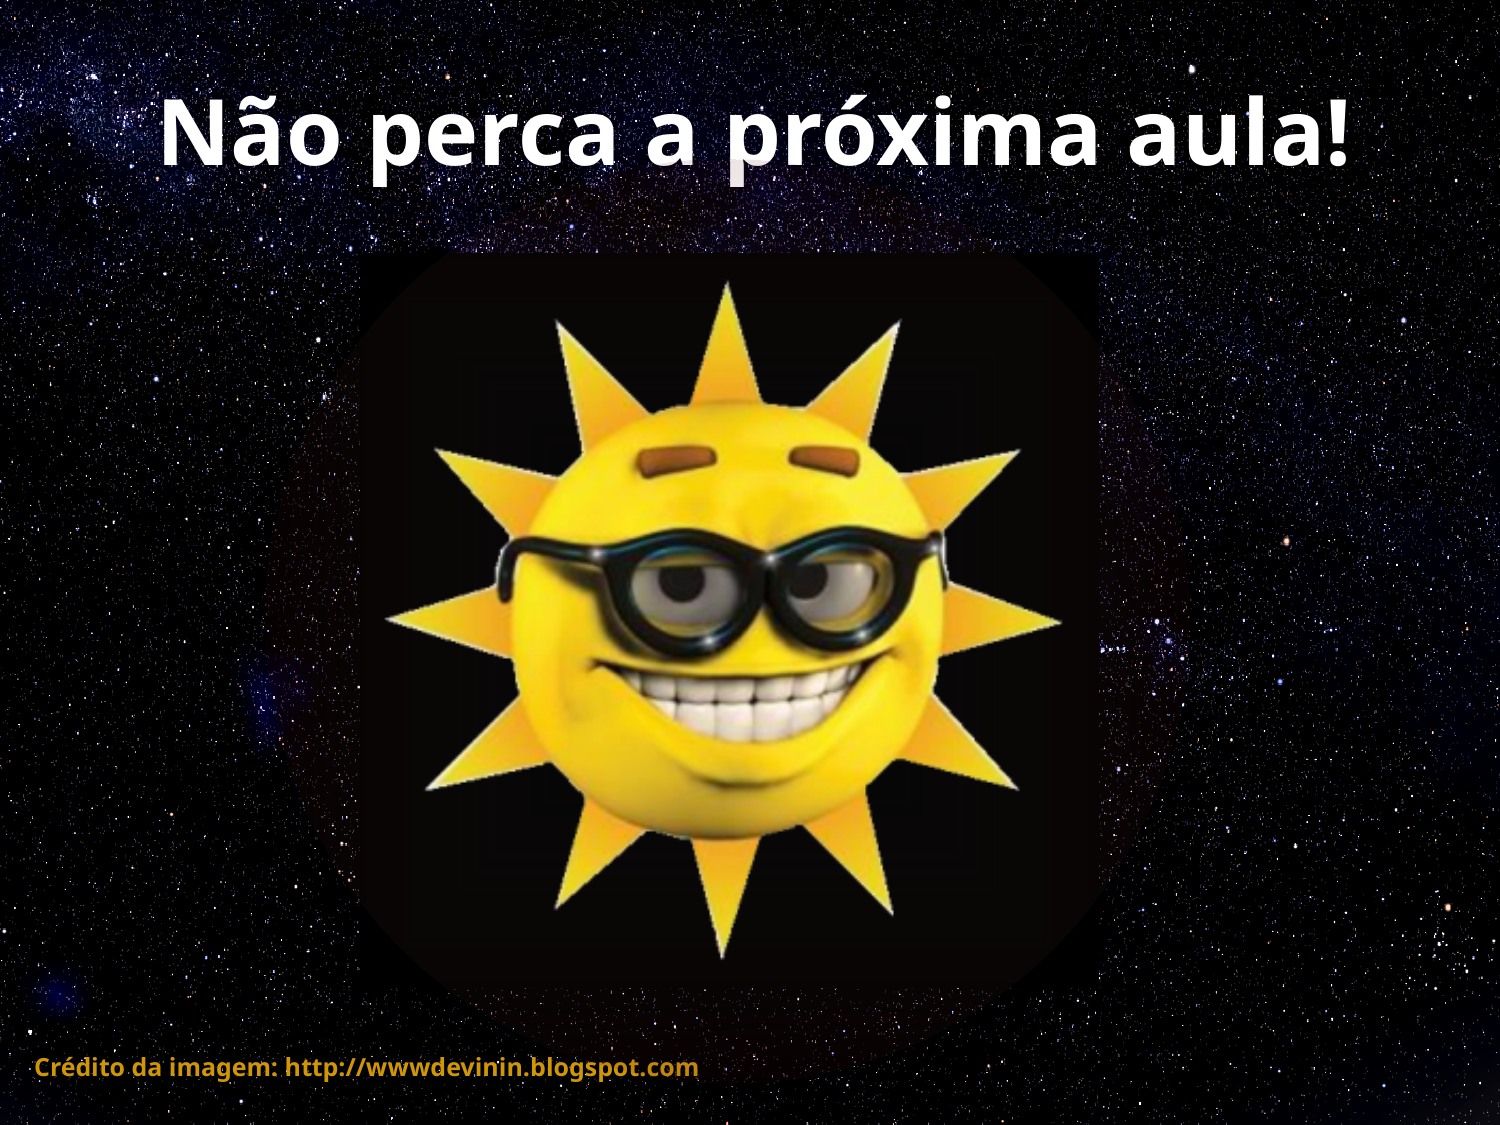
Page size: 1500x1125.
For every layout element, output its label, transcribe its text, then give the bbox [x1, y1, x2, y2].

picture [0, 0, 1500, 1125]
title Não perca a próxima aula! [117, 35, 1393, 223]
text_box Crédito da imagem: http://wwwdevinin.blogspot.com [19, 1044, 716, 1090]
text_box [265, 158, 1189, 1083]
